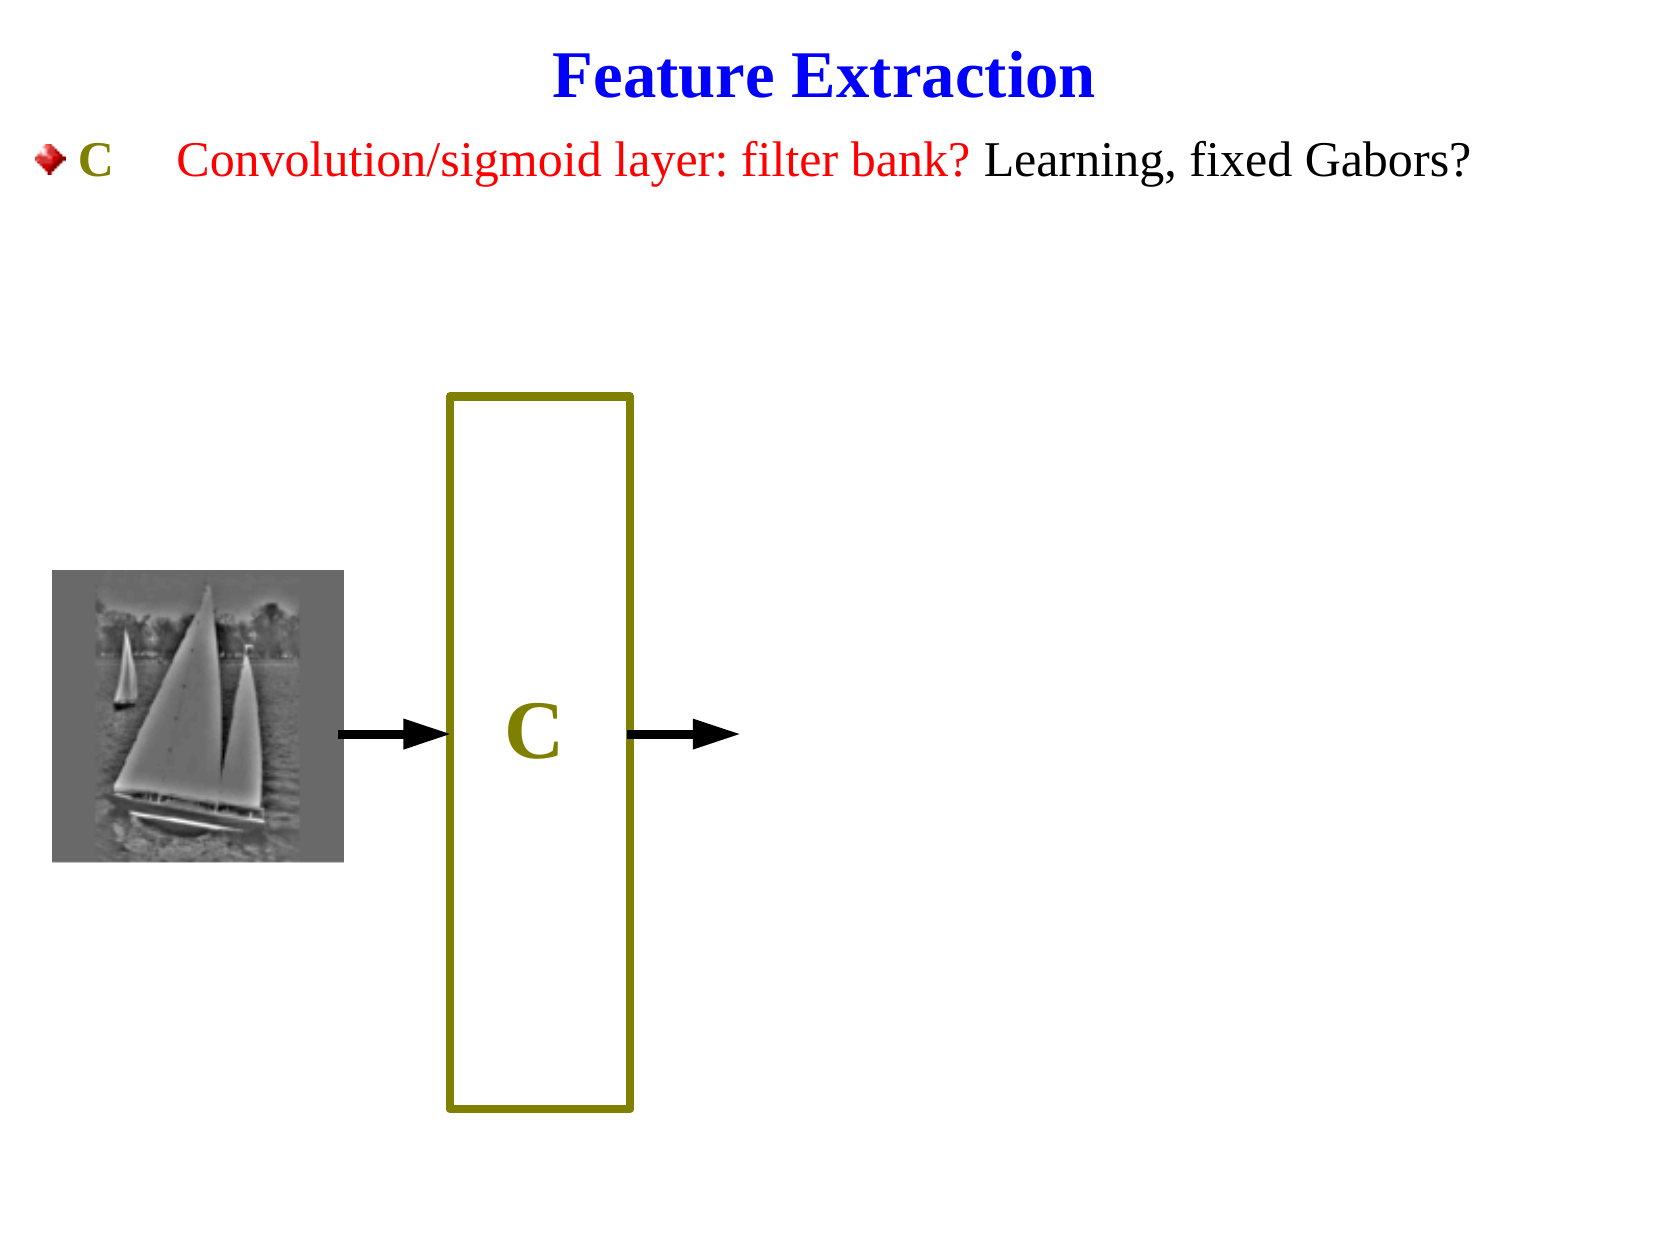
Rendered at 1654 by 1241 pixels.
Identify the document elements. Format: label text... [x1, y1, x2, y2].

picture [52, 570, 344, 865]
text_box Feature Extraction [37, 37, 1613, 125]
text_box C [426, 683, 644, 793]
text_box C Convolution/sigmoid layer: filter bank? Learning, fixed Gabors? [35, 132, 1536, 198]
